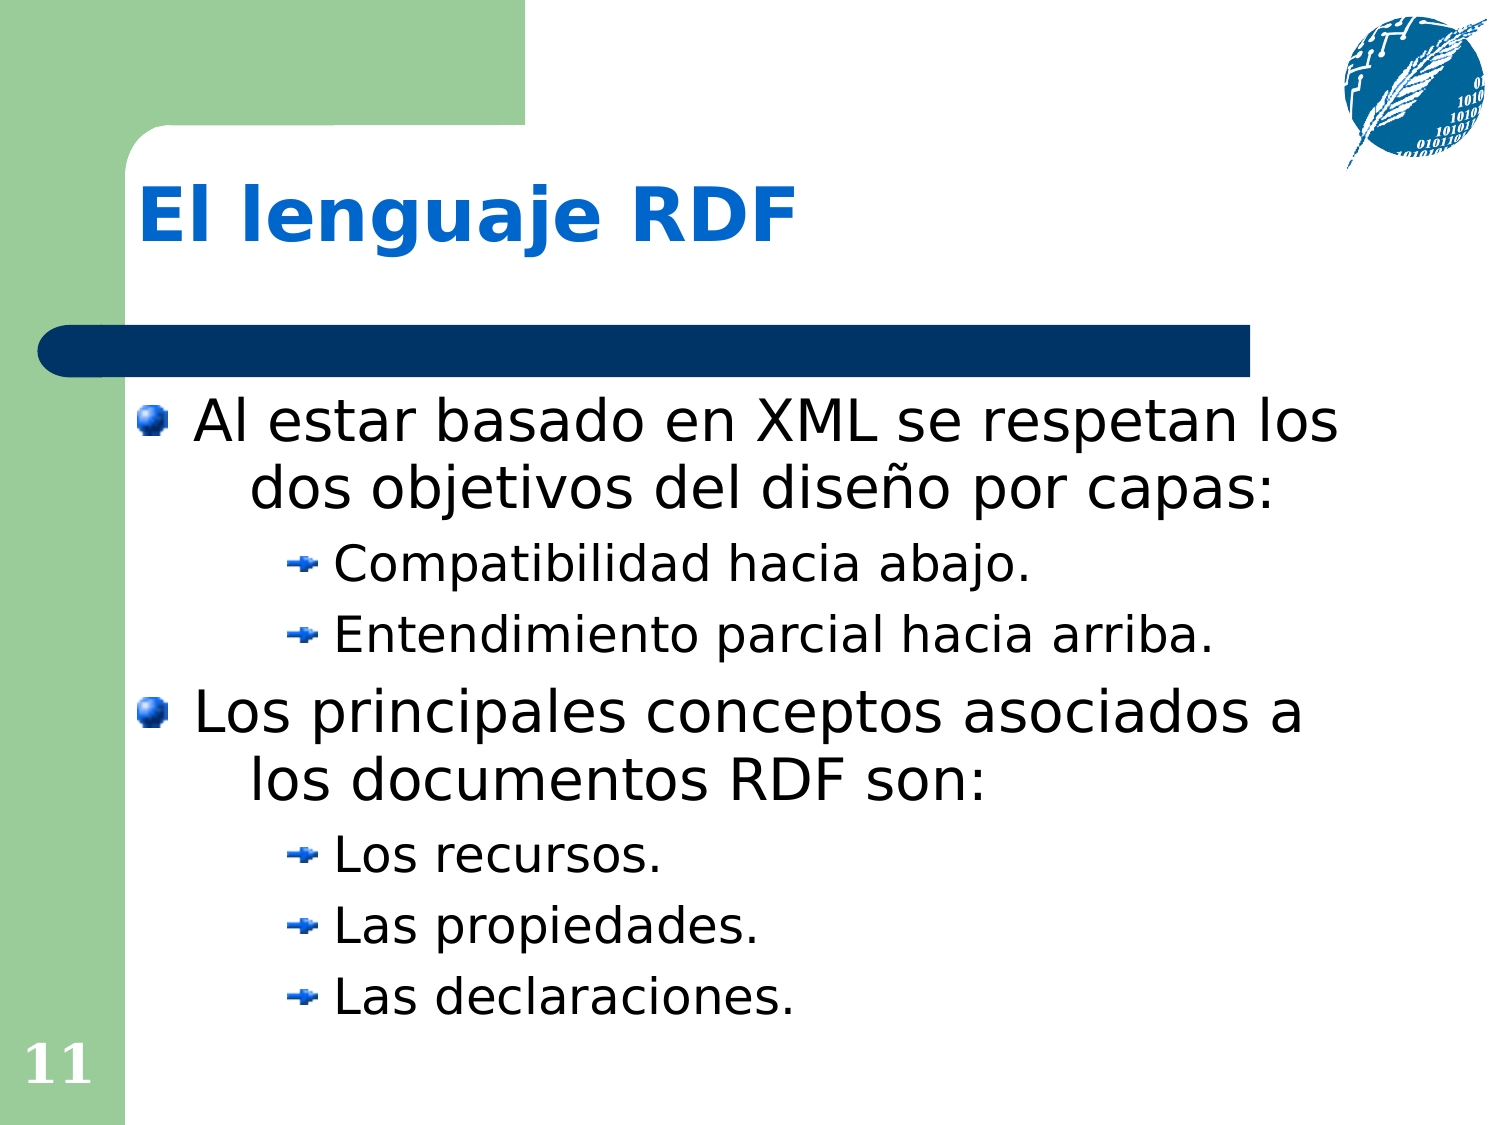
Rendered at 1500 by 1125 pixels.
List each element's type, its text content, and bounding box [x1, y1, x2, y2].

picture [1427, 138, 1431, 148]
picture [1341, 15, 1487, 172]
picture [1436, 127, 1450, 136]
list Al estar basado en XML se respetan los dos objetivos del diseño por capas: Compatibilidad hacia abajo. Entendimiento parcial hacia arriba. Los principales conceptos asociados a los documentos RDF son: Los recursos. Las propiedades. Las declaraciones. [137, 387, 1400, 1090]
title El lenguaje RDF [136, 135, 1413, 302]
picture [1416, 140, 1425, 149]
picture [1433, 139, 1440, 147]
